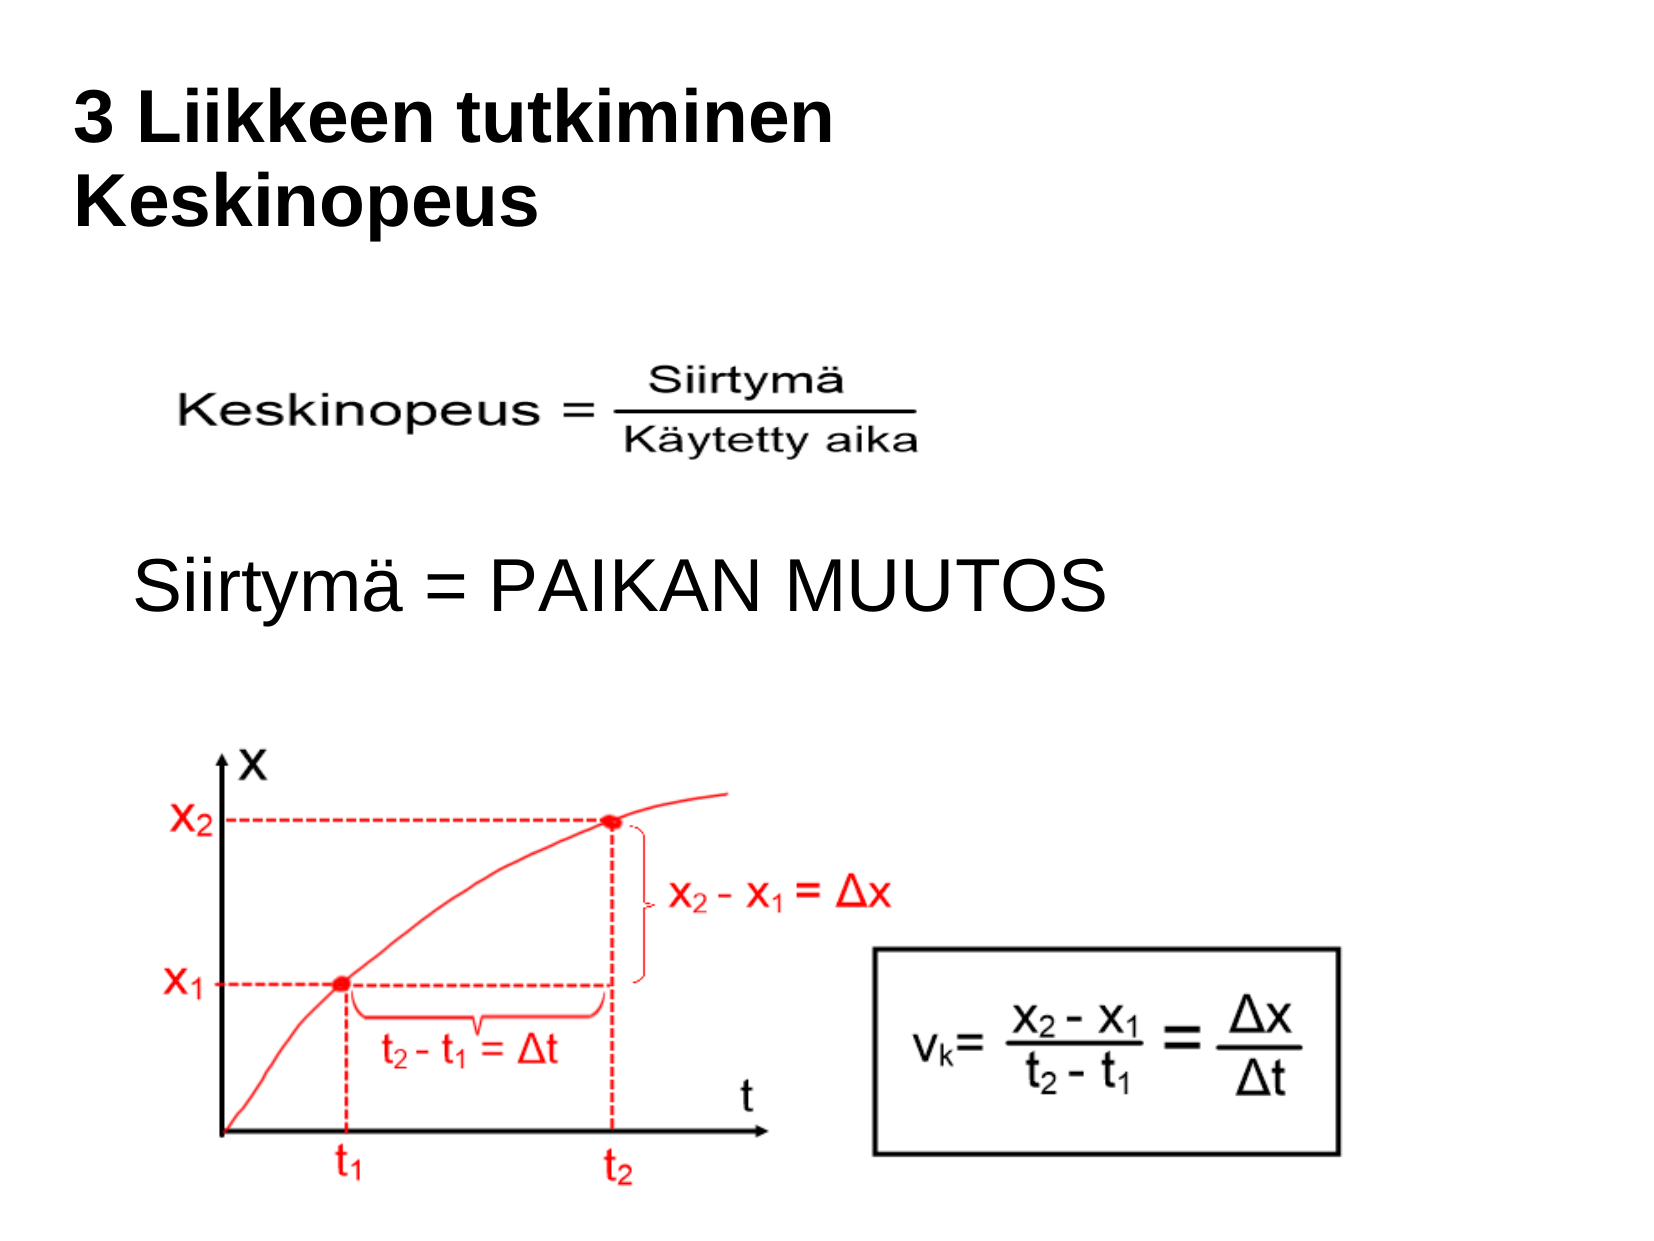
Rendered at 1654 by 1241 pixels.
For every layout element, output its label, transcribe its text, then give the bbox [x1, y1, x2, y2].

picture [118, 675, 1436, 1229]
text_box Siirtymä = PAIKAN MUUTOS [118, 531, 1524, 662]
picture [82, 318, 1025, 489]
text_box 3 Liikkeen tutkiminen Keskinopeus [59, 62, 1359, 414]
